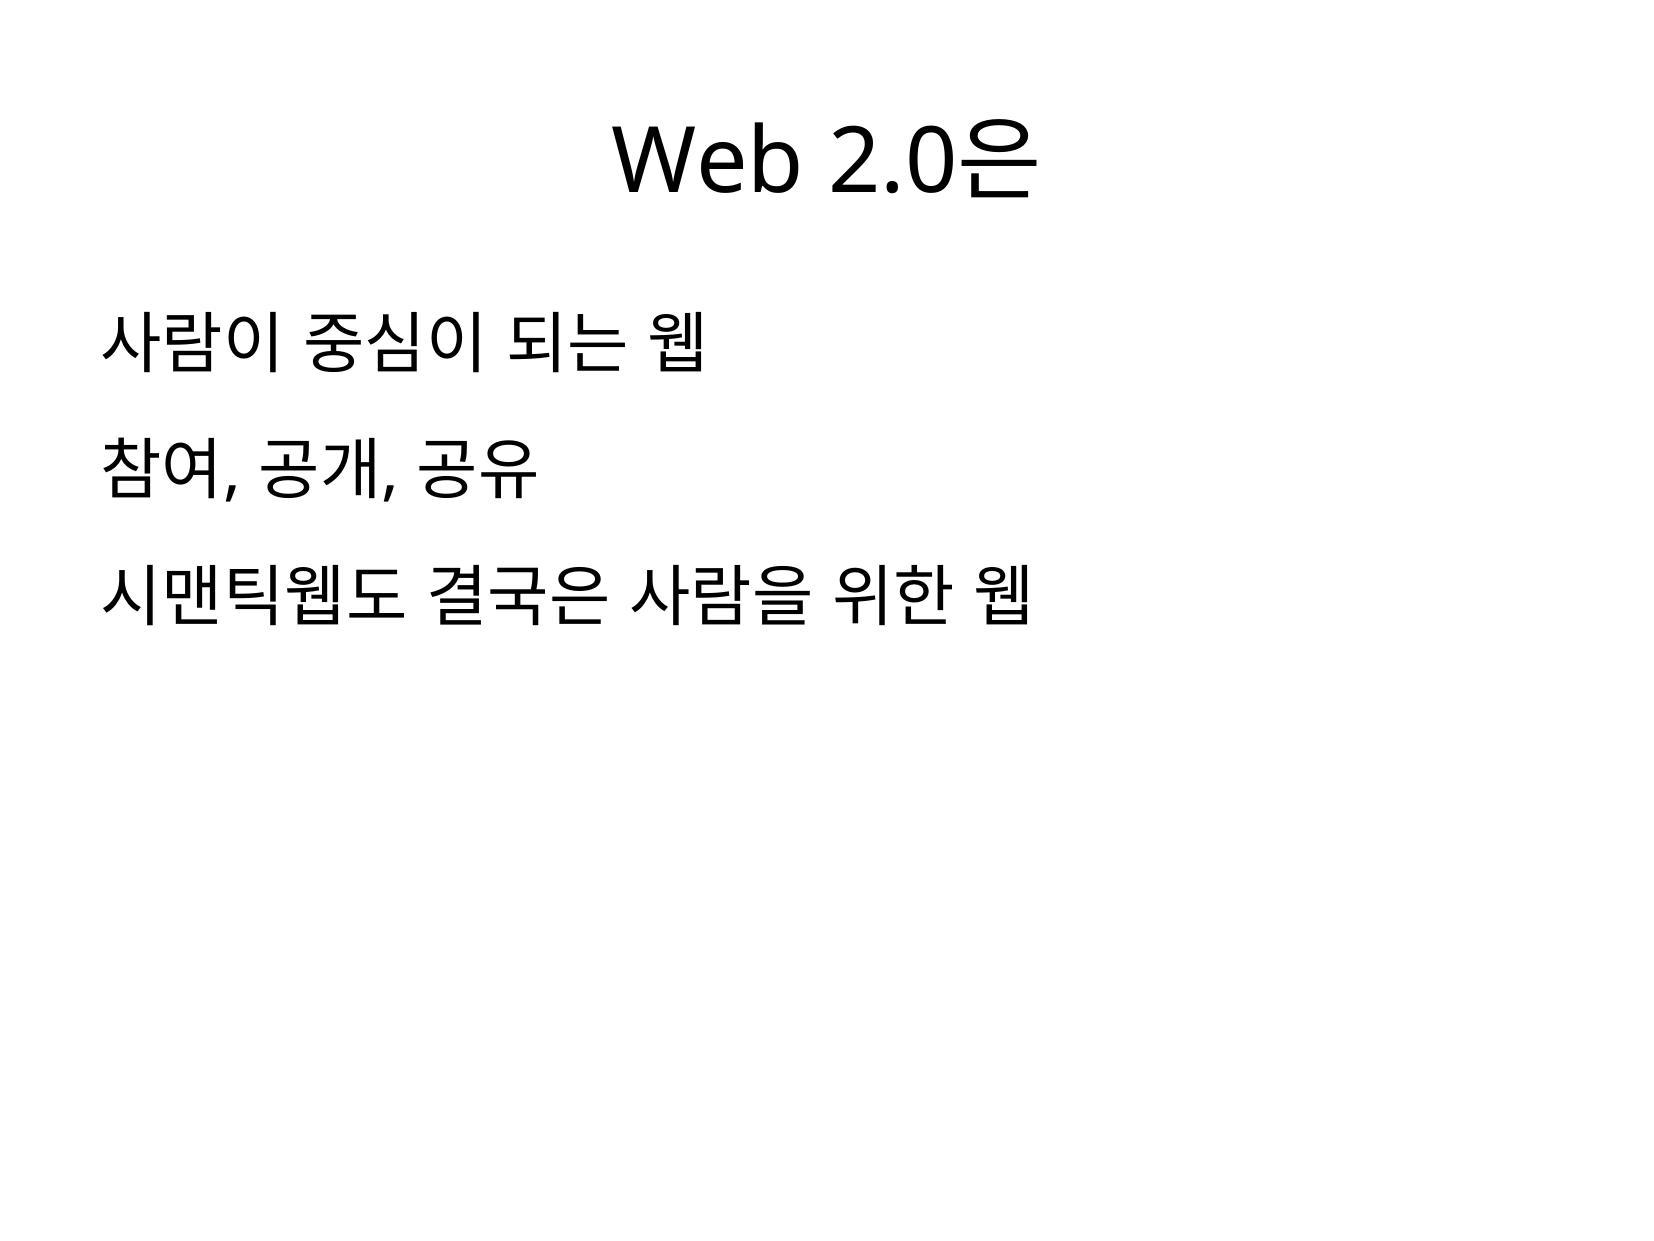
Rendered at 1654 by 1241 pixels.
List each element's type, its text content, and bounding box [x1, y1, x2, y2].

list 사람이 중심이 되는 웹 참여, 공개, 공유 시맨틱웹도 결국은 사람을 위한 웹 [82, 290, 1571, 1109]
title Web 2.0은 [82, 49, 1571, 257]
